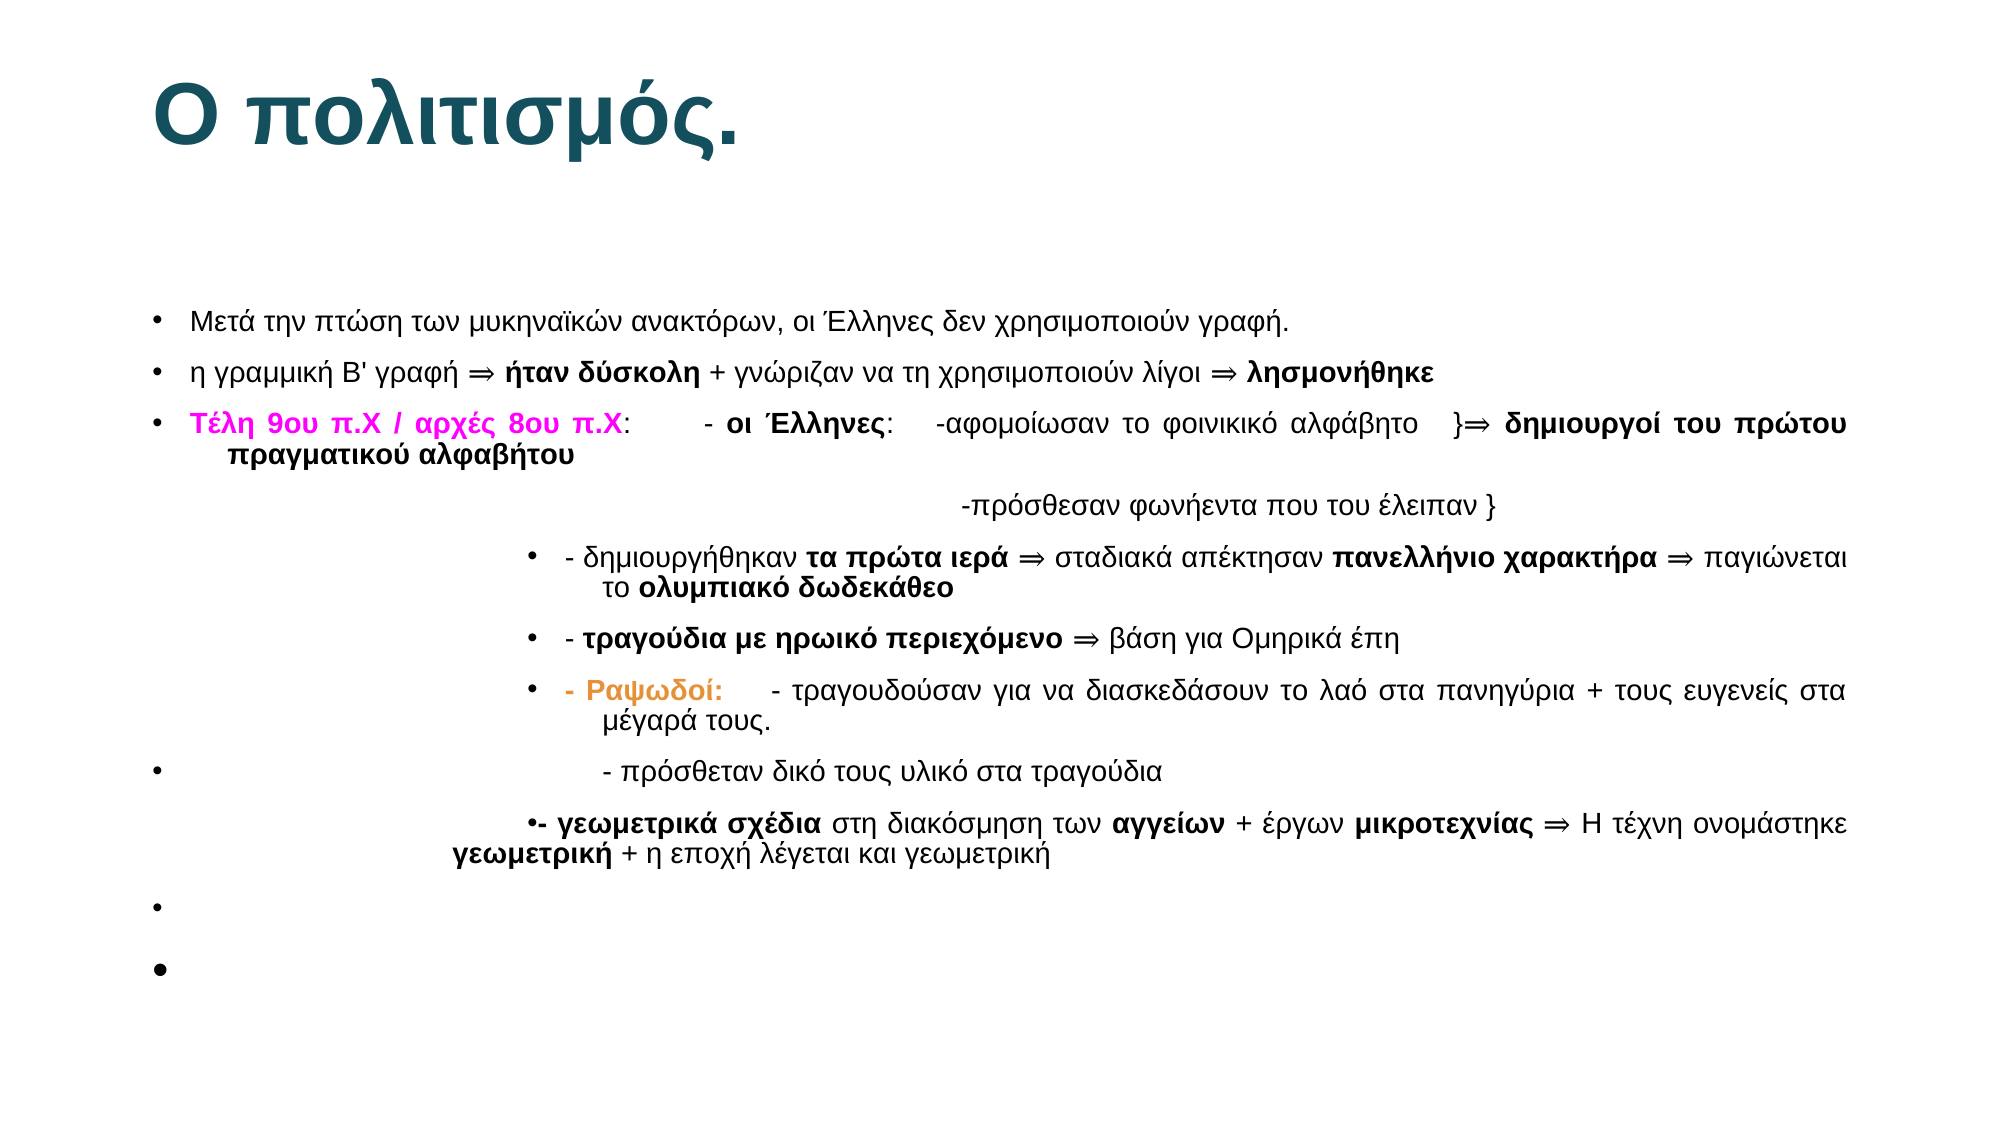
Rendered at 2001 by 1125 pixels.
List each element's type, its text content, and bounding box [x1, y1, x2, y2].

title Ο πολιτισμός. [137, 59, 1863, 278]
list Μετά την πτώση των μυκηναϊκών ανακτόρων, οι Έλληνες δεν χρησιμοποιούν γραφή. η γραμμική Β' γραφή ⇒ ήταν δύσκολη + γνώριζαν να τη χρησιμοποιούν λίγοι ⇒ λησμονήθηκε Τέλη 9ου π.Χ / αρχές 8ου π.Χ: - οι Έλληνες: -αφομοίωσαν το φοινικικό αλφάβητο }⇒ δημιουργοί του πρώτου πραγματικού αλφαβήτου -πρόσθεσαν φωνήεντα που του έλειπαν } - δημιουργήθηκαν τα πρώτα ιερά ⇒ σταδιακά απέκτησαν πανελλήνιο χαρακτήρα ⇒ παγιώνεται το ολυμπιακό δωδεκάθεο - τραγούδια με ηρωικό περιεχόμενο ⇒ βάση για Ομηρικά έπη - Ραψωδοί: - τραγουδούσαν για να διασκεδάσουν το λαό στα πανηγύρια + τους ευγενείς στα μέγαρά τους. - πρόσθεταν δικό τους υλικό στα τραγούδια - γεωμετρικά σχέδια στη διακόσμηση των αγγείων + έργων μικροτεχνίας ⇒ Η τέχνη ονομάστηκε γεωμετρική + η εποχή λέγεται και γεωμετρική [137, 299, 1863, 1014]
